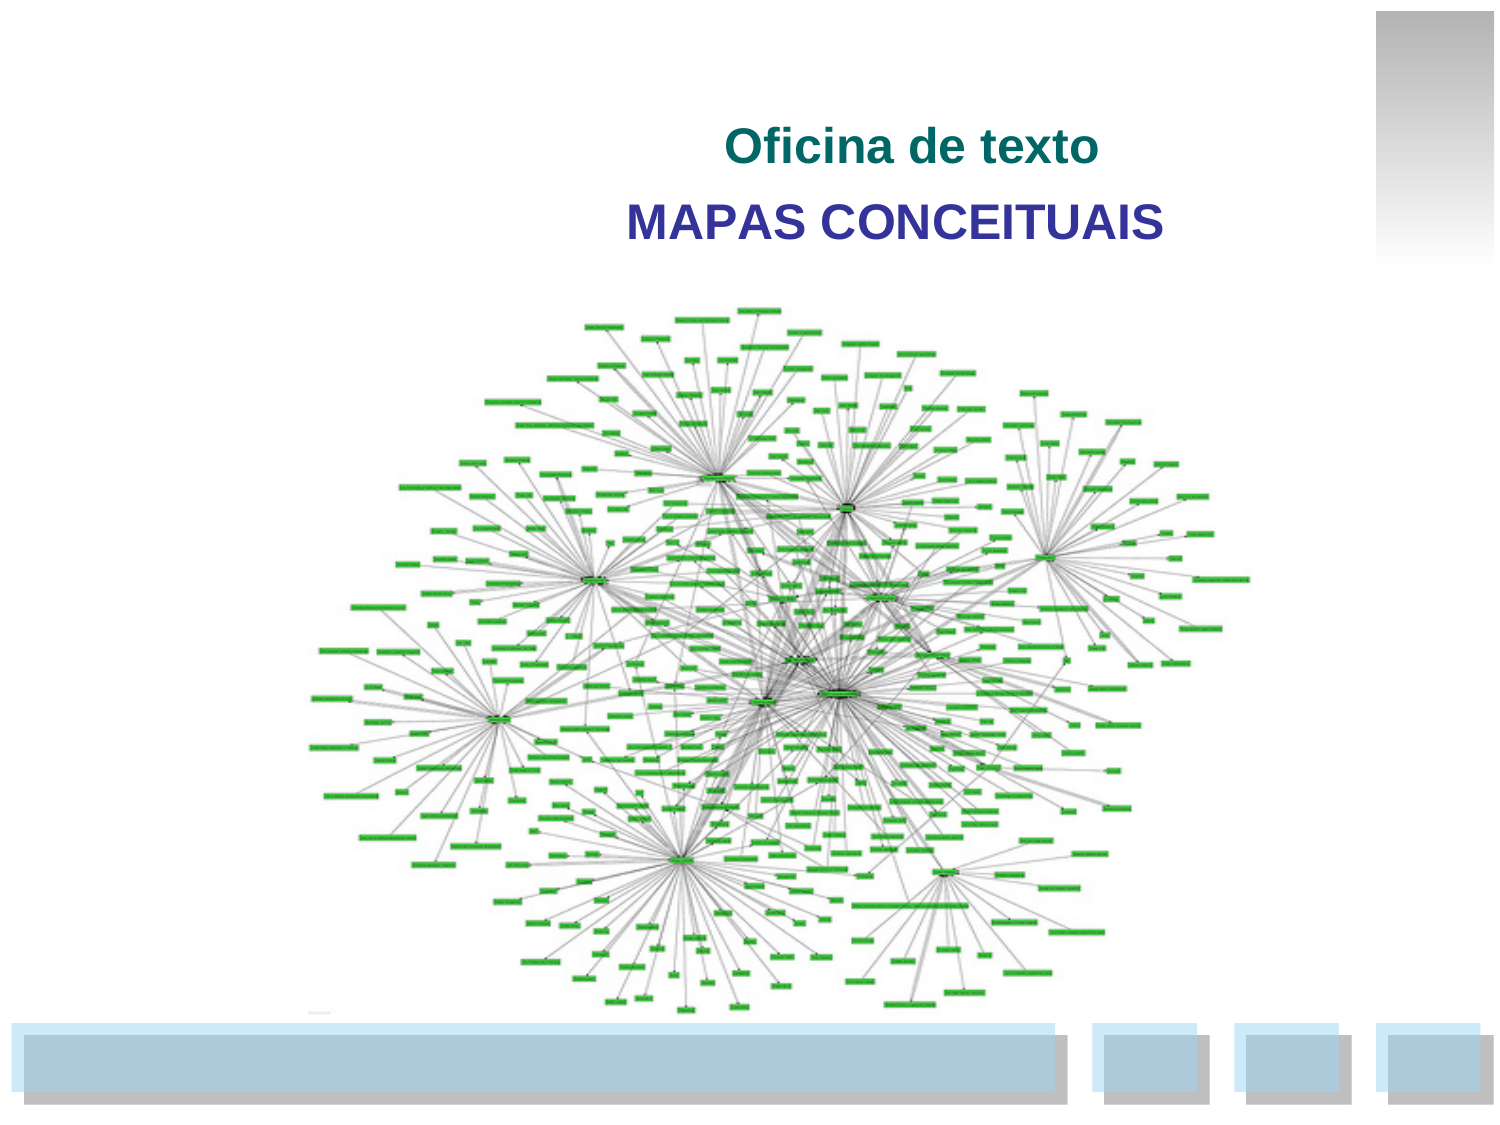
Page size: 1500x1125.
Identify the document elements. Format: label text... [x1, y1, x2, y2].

text_box [1234, 1023, 1339, 1093]
text_box MAPAS CONCEITUAIS [611, 181, 1180, 258]
text_box [1376, 1023, 1481, 1093]
text_box [1092, 1023, 1197, 1093]
text_box Oficina de texto [709, 106, 1116, 182]
text_box [1376, 11, 1495, 268]
picture [307, 306, 1253, 1016]
text_box [11, 1023, 1056, 1093]
